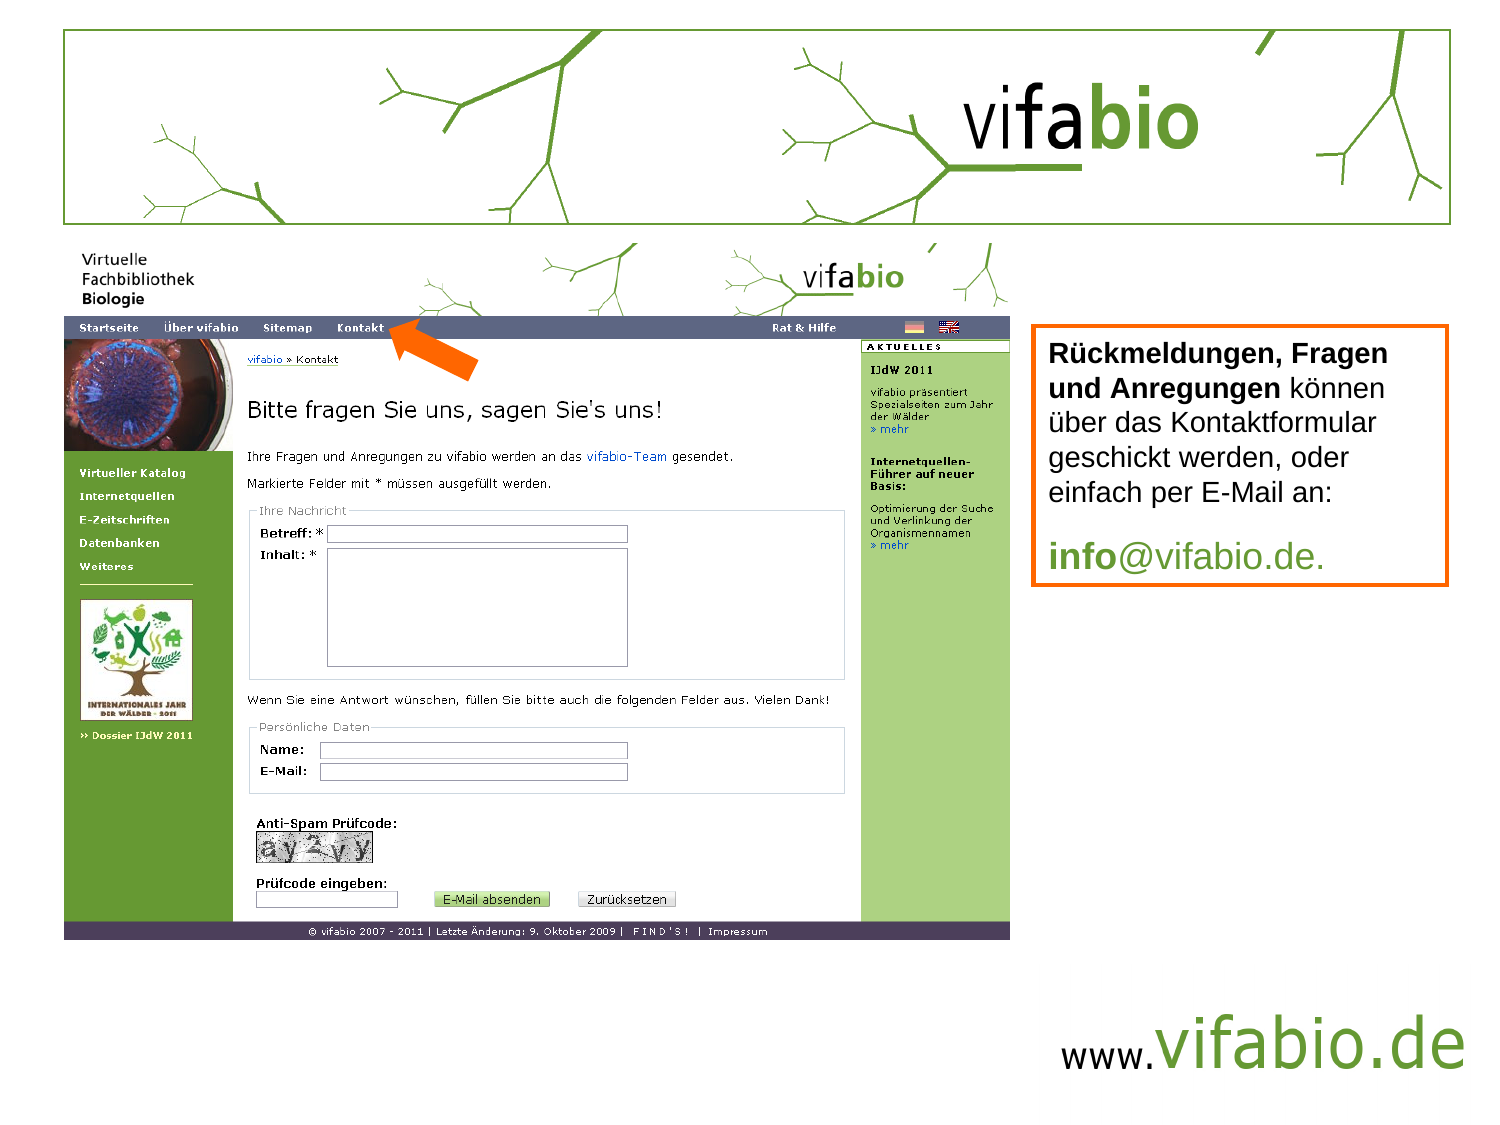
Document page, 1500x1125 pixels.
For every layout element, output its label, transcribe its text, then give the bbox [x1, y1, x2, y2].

picture [64, 243, 1500, 1125]
text_box Rückmeldungen, Fragen und Anregungen können über das Kontaktformular geschickt werden, oder einfach per E-Mail an: info@vifabio.de. [1033, 326, 1447, 585]
text_box [388, 318, 479, 382]
picture [65, 31, 1449, 223]
